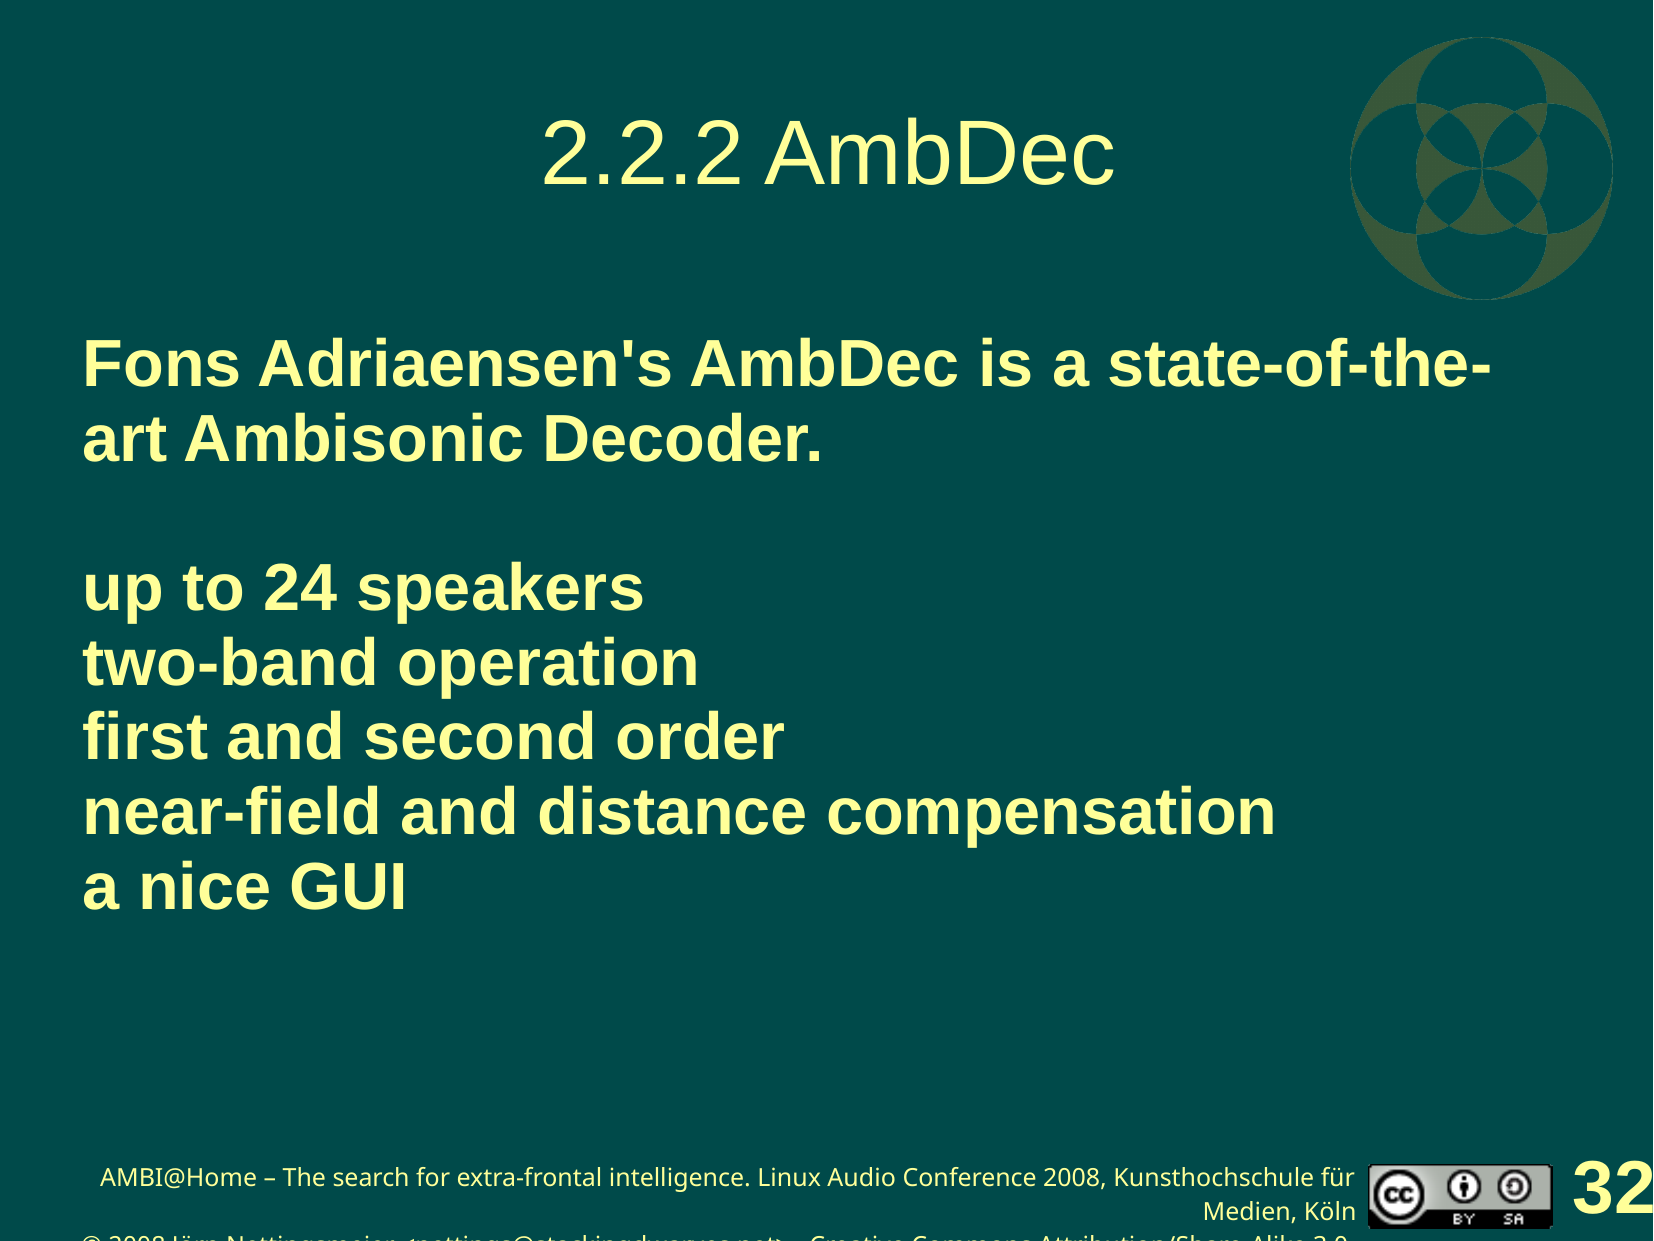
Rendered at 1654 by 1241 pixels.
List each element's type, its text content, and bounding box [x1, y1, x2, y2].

subtitle Fons Adriaensen's AmbDec is a state-of-the-art Ambisonic Decoder. up to 24 speakers two-band operation first and second order near-field and distance compensation a nice GUI [82, 297, 1571, 1102]
picture [1350, 37, 1613, 300]
picture [1368, 1164, 1553, 1229]
title 2.2.2 AmbDec [82, 56, 1576, 250]
